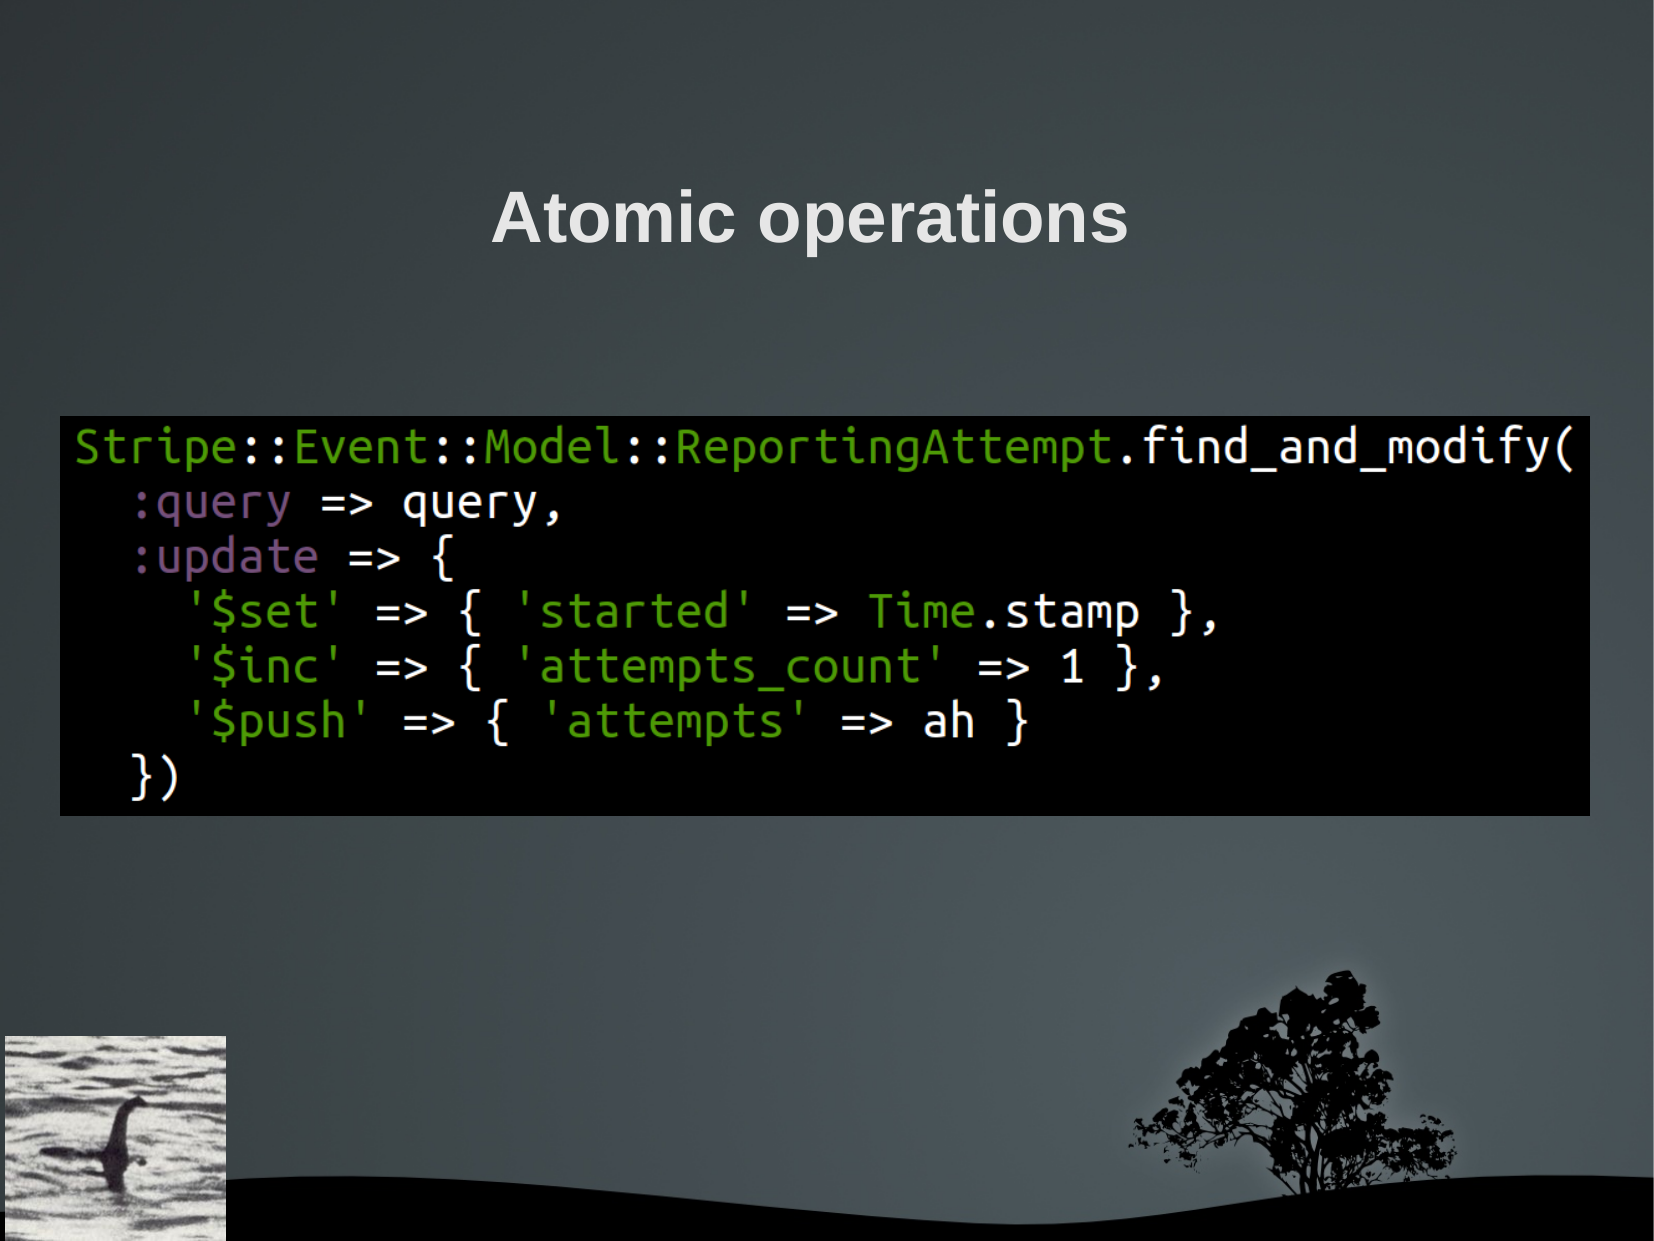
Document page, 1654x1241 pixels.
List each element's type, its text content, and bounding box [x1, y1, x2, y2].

title Atomic operations [446, 114, 1175, 322]
picture [0, 0, 1654, 1241]
